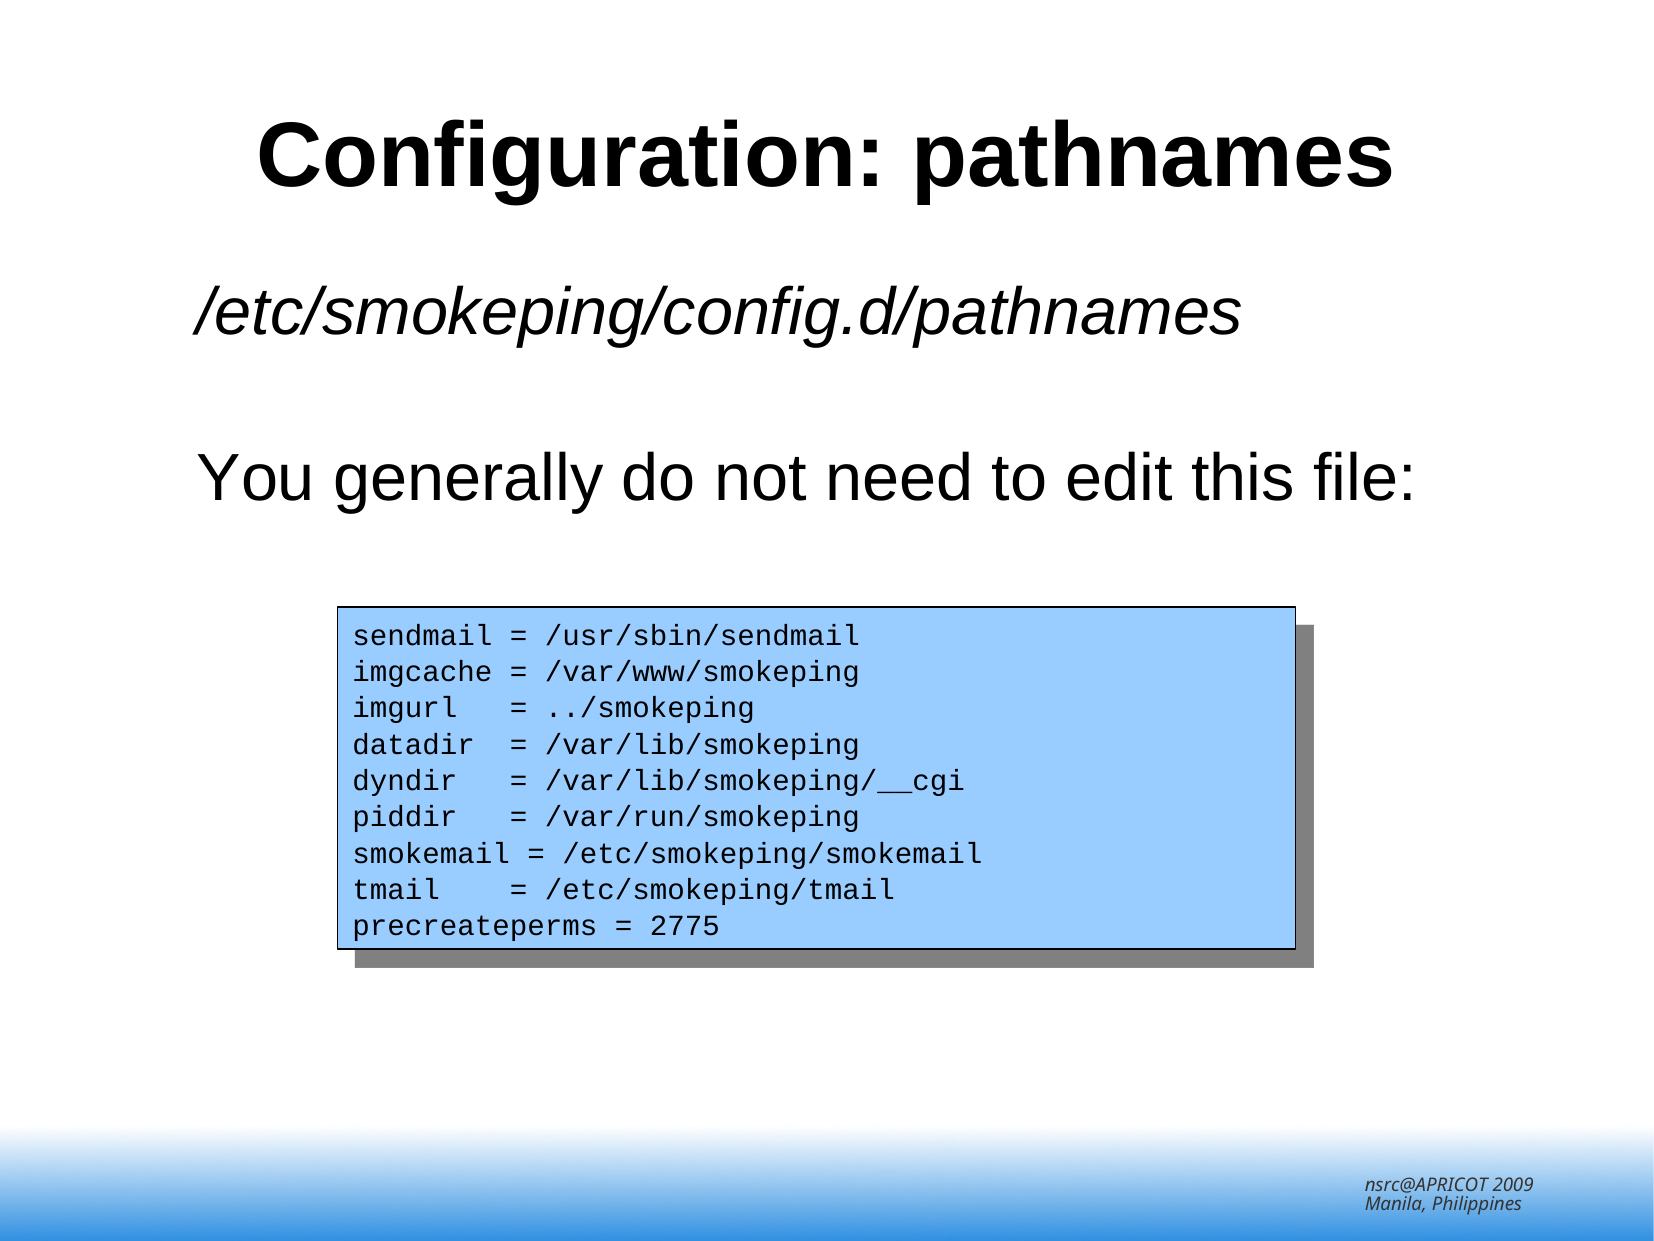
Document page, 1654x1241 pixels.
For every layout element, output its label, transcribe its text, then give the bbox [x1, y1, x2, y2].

title Configuration: pathnames [82, 49, 1571, 257]
text_box sendmail = /usr/sbin/sendmail imgcache = /var/www/smokeping imgurl = ../smokeping datadir = /var/lib/smokeping dyndir = /var/lib/smokeping/__cgi piddir = /var/run/smokeping smokemail = /etc/smokeping/smokemail tmail = /etc/smokeping/tmail precreateperms = 2775 [337, 607, 1296, 950]
picture [0, 1124, 1654, 1241]
text_box /etc/smokeping/config.d/pathnames You generally do not need to edit this file: [181, 257, 1436, 522]
